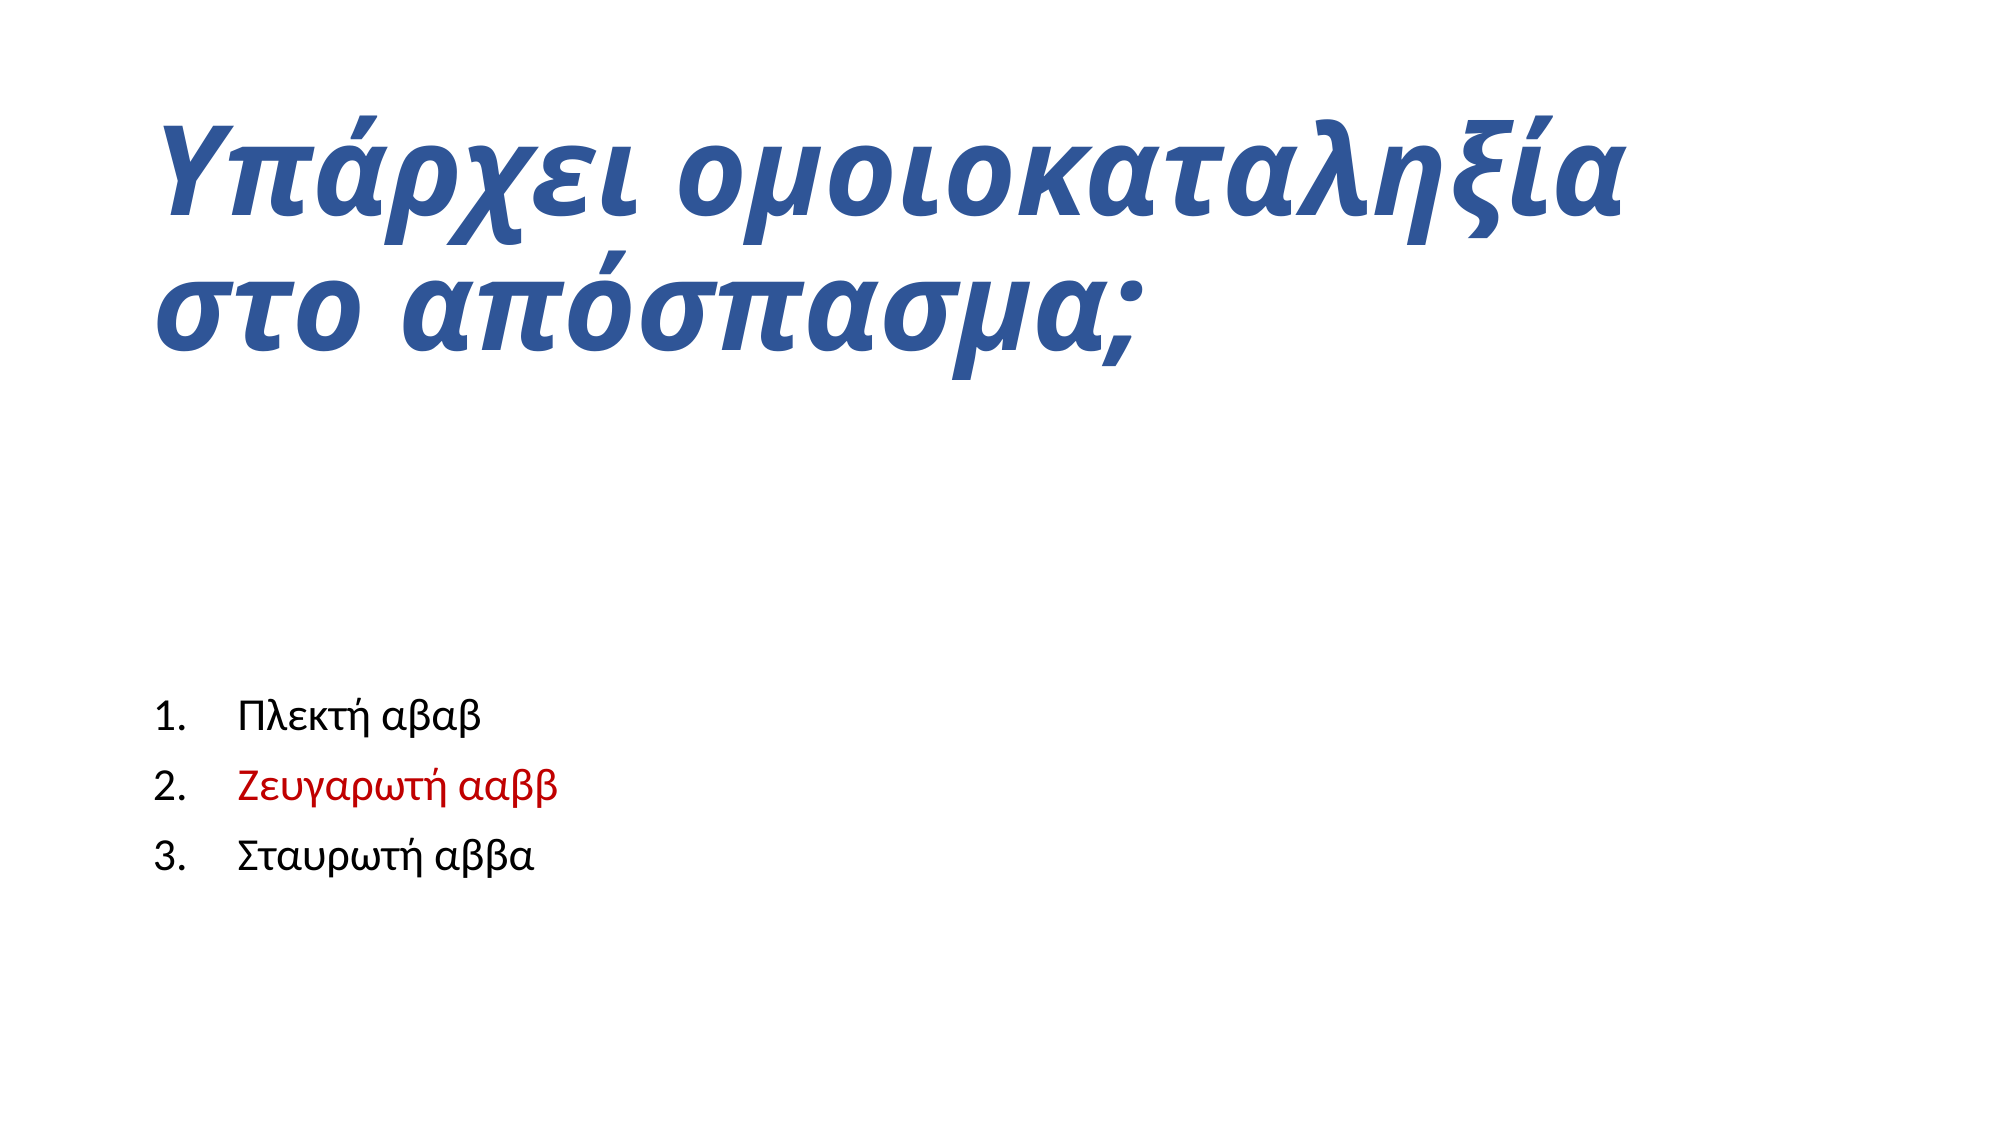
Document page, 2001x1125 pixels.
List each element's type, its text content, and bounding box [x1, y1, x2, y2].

title Υπάρχει ομοιοκαταληξία στο απόσπασμα; [138, 69, 1862, 385]
list Πλεκτή αβαβ Ζευγαρωτή ααββ Σταυρωτή αββα [138, 547, 1863, 1025]
